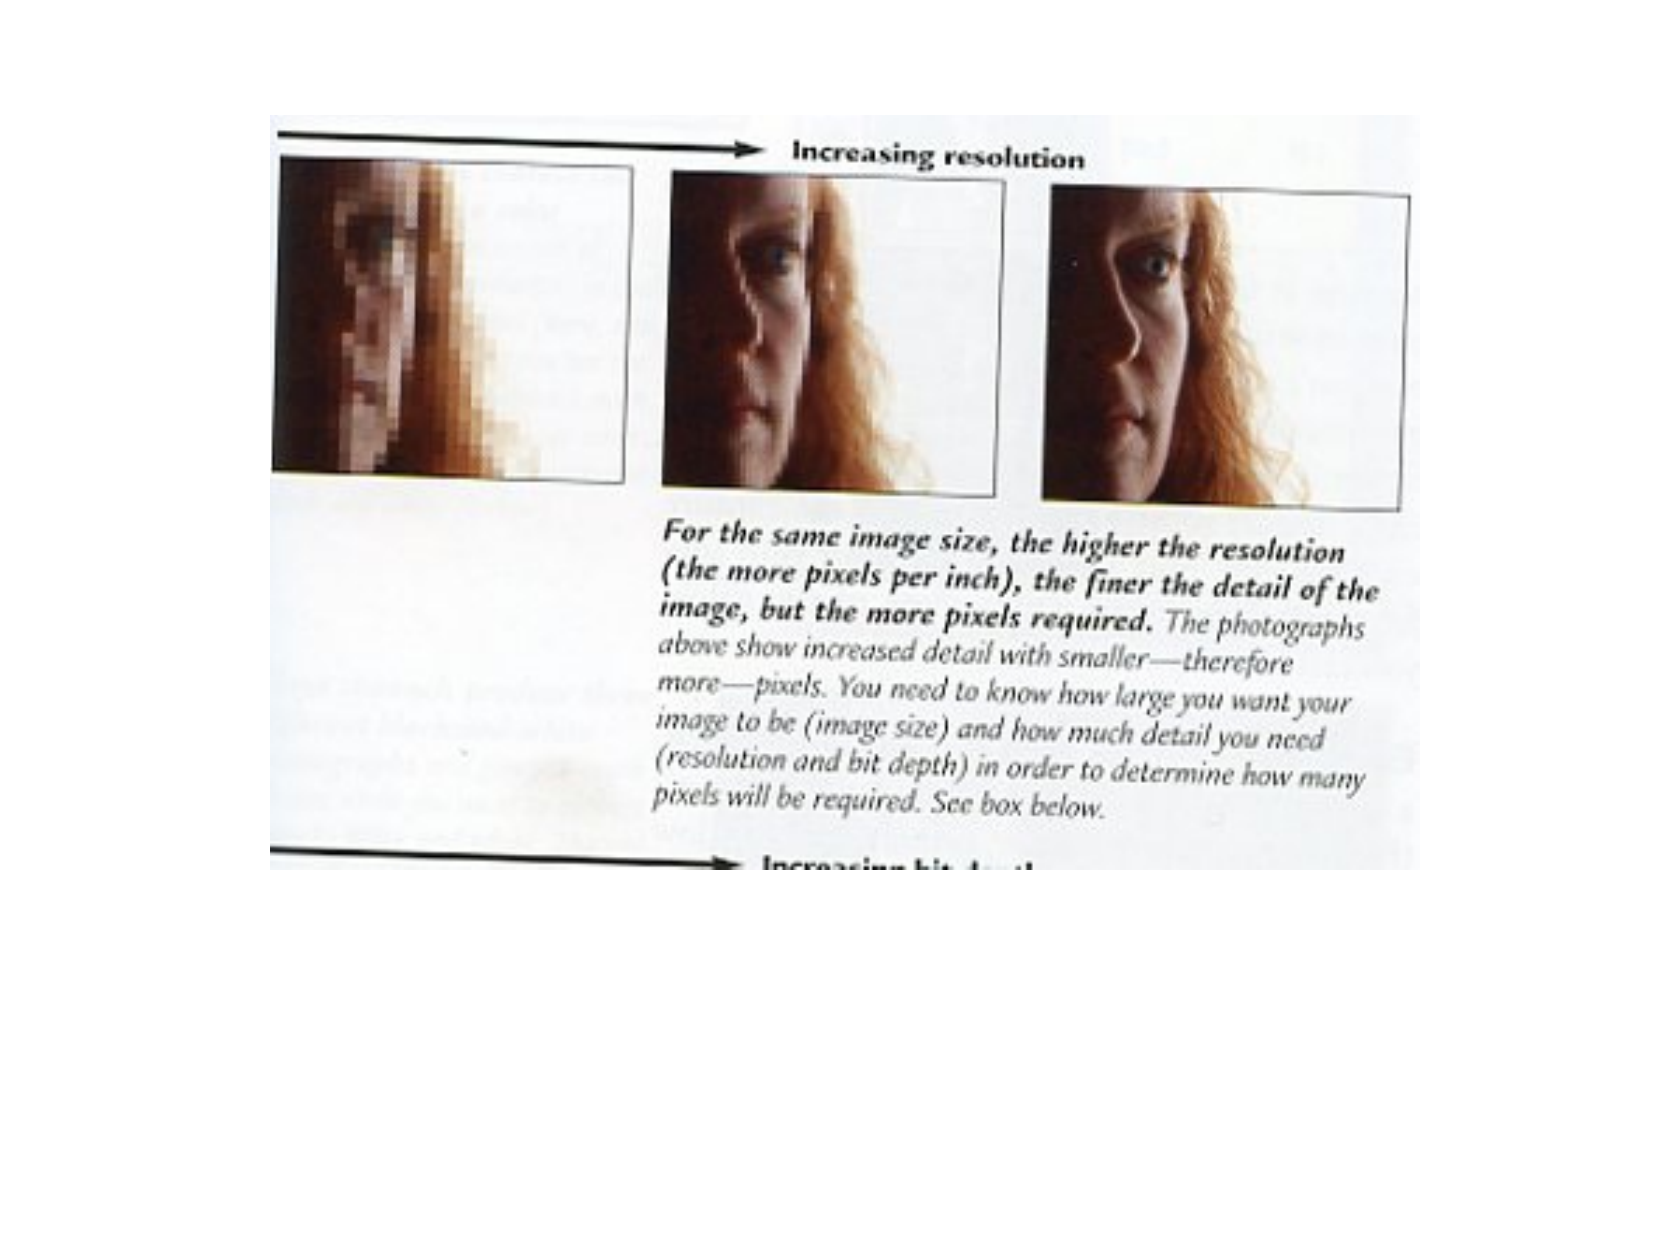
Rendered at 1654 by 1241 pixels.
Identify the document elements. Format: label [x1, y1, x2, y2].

chart [270, 115, 1420, 871]
